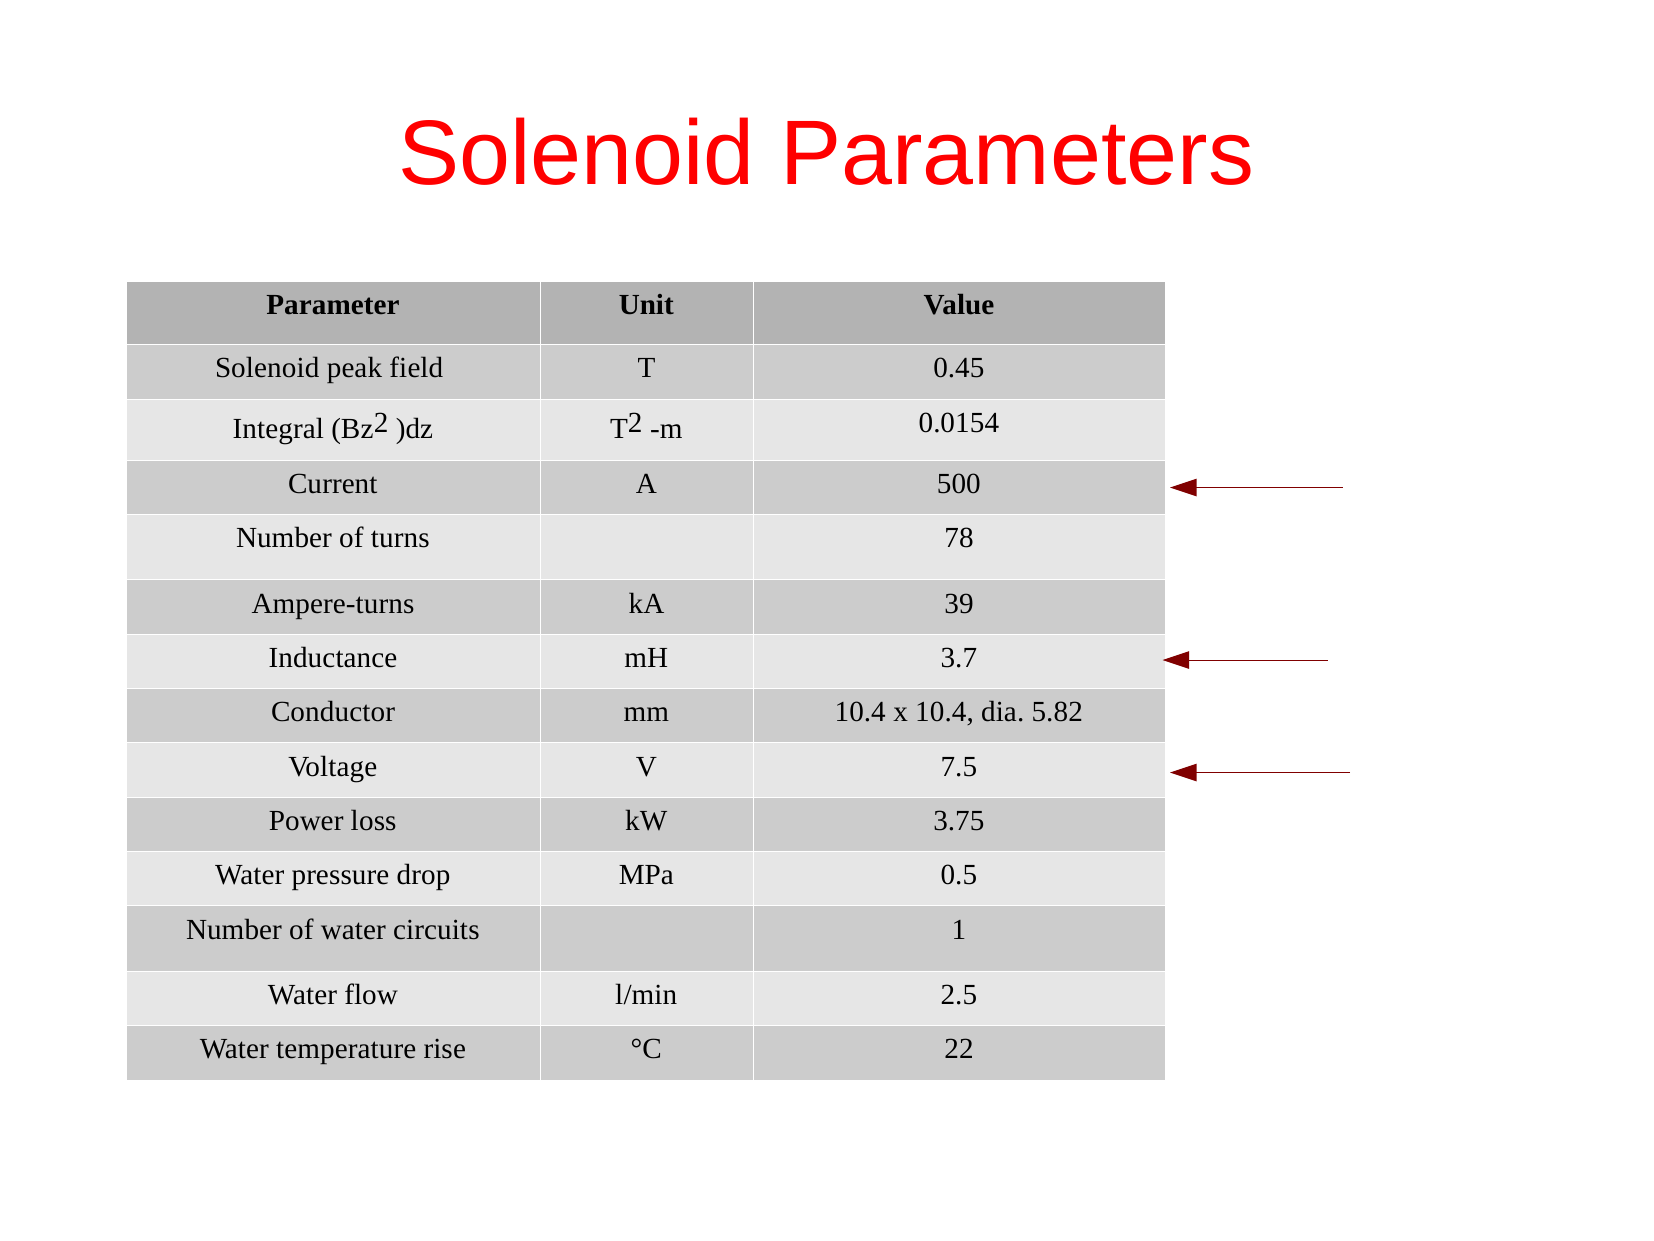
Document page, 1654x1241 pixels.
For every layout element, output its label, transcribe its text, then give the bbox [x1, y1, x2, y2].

table_cell [541, 515, 753, 579]
table_cell Water temperature rise [127, 1026, 540, 1080]
table_cell 500 [754, 461, 1165, 514]
table_cell Water pressure drop [127, 852, 540, 905]
table_cell mm [541, 689, 753, 742]
table_cell Voltage [127, 743, 540, 797]
table_cell 2.5 [754, 972, 1165, 1025]
table_cell °C [541, 1026, 753, 1080]
table_cell 1 [754, 906, 1165, 971]
table_header Unit [541, 282, 753, 344]
table_cell Integral (Bz2 )dz [127, 400, 540, 460]
table_cell Water flow [127, 972, 540, 1025]
table_cell Current [127, 461, 540, 514]
table_cell l/min [541, 972, 753, 1025]
table_cell 3.75 [754, 798, 1165, 851]
table_cell T [541, 345, 753, 399]
table_cell Number of turns [127, 515, 540, 579]
table_header Parameter [127, 282, 540, 344]
table_cell MPa [541, 852, 753, 905]
table_cell 39 [754, 580, 1165, 634]
table_cell 0.45 [754, 345, 1165, 399]
table_cell 78 [754, 515, 1165, 579]
table_cell Solenoid peak field [127, 345, 540, 399]
table_cell 22 [754, 1026, 1165, 1080]
table_cell Ampere-turns [127, 580, 540, 634]
table_cell Inductance [127, 635, 540, 688]
table_cell T2 -m [541, 400, 753, 460]
table_cell 10.4 x 10.4, dia. 5.82 [754, 689, 1165, 742]
table_cell 0.5 [754, 852, 1165, 905]
table_cell 0.0154 [754, 400, 1165, 460]
table_header Value [754, 282, 1165, 344]
title Solenoid Parameters [82, 49, 1571, 257]
table_cell 3.7 [754, 635, 1165, 688]
table_cell [541, 906, 753, 971]
table_cell V [541, 743, 753, 797]
table_cell Number of water circuits [127, 906, 540, 971]
table_cell mH [541, 635, 753, 688]
table_cell kA [541, 580, 753, 634]
table_cell 7.5 [754, 743, 1165, 797]
table_cell Conductor [127, 689, 540, 742]
table_cell kW [541, 798, 753, 851]
table_cell A [541, 461, 753, 514]
table_cell Power loss [127, 798, 540, 851]
